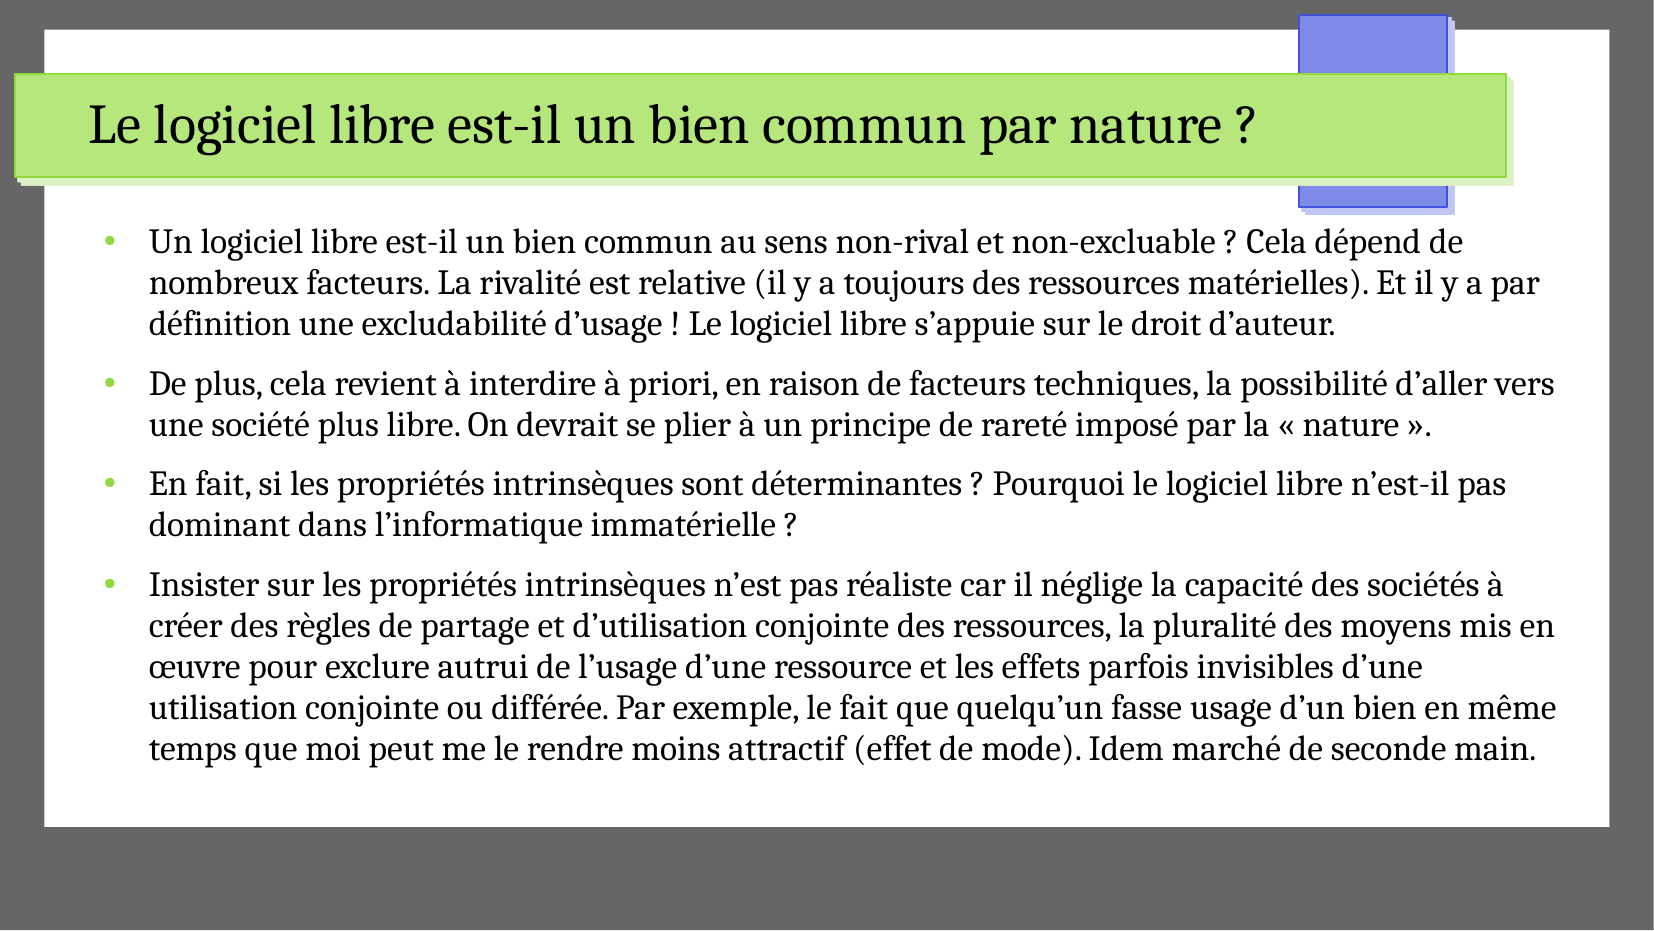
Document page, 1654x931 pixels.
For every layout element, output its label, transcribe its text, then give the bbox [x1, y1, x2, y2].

title Le logiciel libre est-il un bien commun par nature ? [88, 60, 1506, 191]
list Un logiciel libre est-il un bien commun au sens non-rival et non-excluable ? Cela dépend de nombreux facteurs. La rivalité est relative (il y a toujours des ressources matérielles). Et il y a par définition une excludabilité d’usage ! Le logiciel libre s’appuie sur le droit d’auteur. De plus, cela revient à interdire à priori, en raison de facteurs techniques, la possibilité d’aller vers une société plus libre. On devrait se plier à un principe de rareté imposé par la « nature ». En fait, si les propriétés intrinsèques sont déterminantes ? Pourquoi le logiciel libre n’est-il pas dominant dans l’informatique immatérielle ? Insister sur les propriétés intrinsèques n’est pas réaliste car il néglige la capacité des sociétés à créer des règles de partage et d’utilisation conjointe des ressources, la pluralité des moyens mis en œuvre pour exclure autrui de l’usage d’une ressource et les effets parfois invisibles d’une utilisation conjointe ou différée. Par exemple, le fait que quelqu’un fasse usage d’un bien en même temps que moi peut me le rendre moins attractif (effet de mode). Idem marché de seconde main. [88, 221, 1565, 813]
